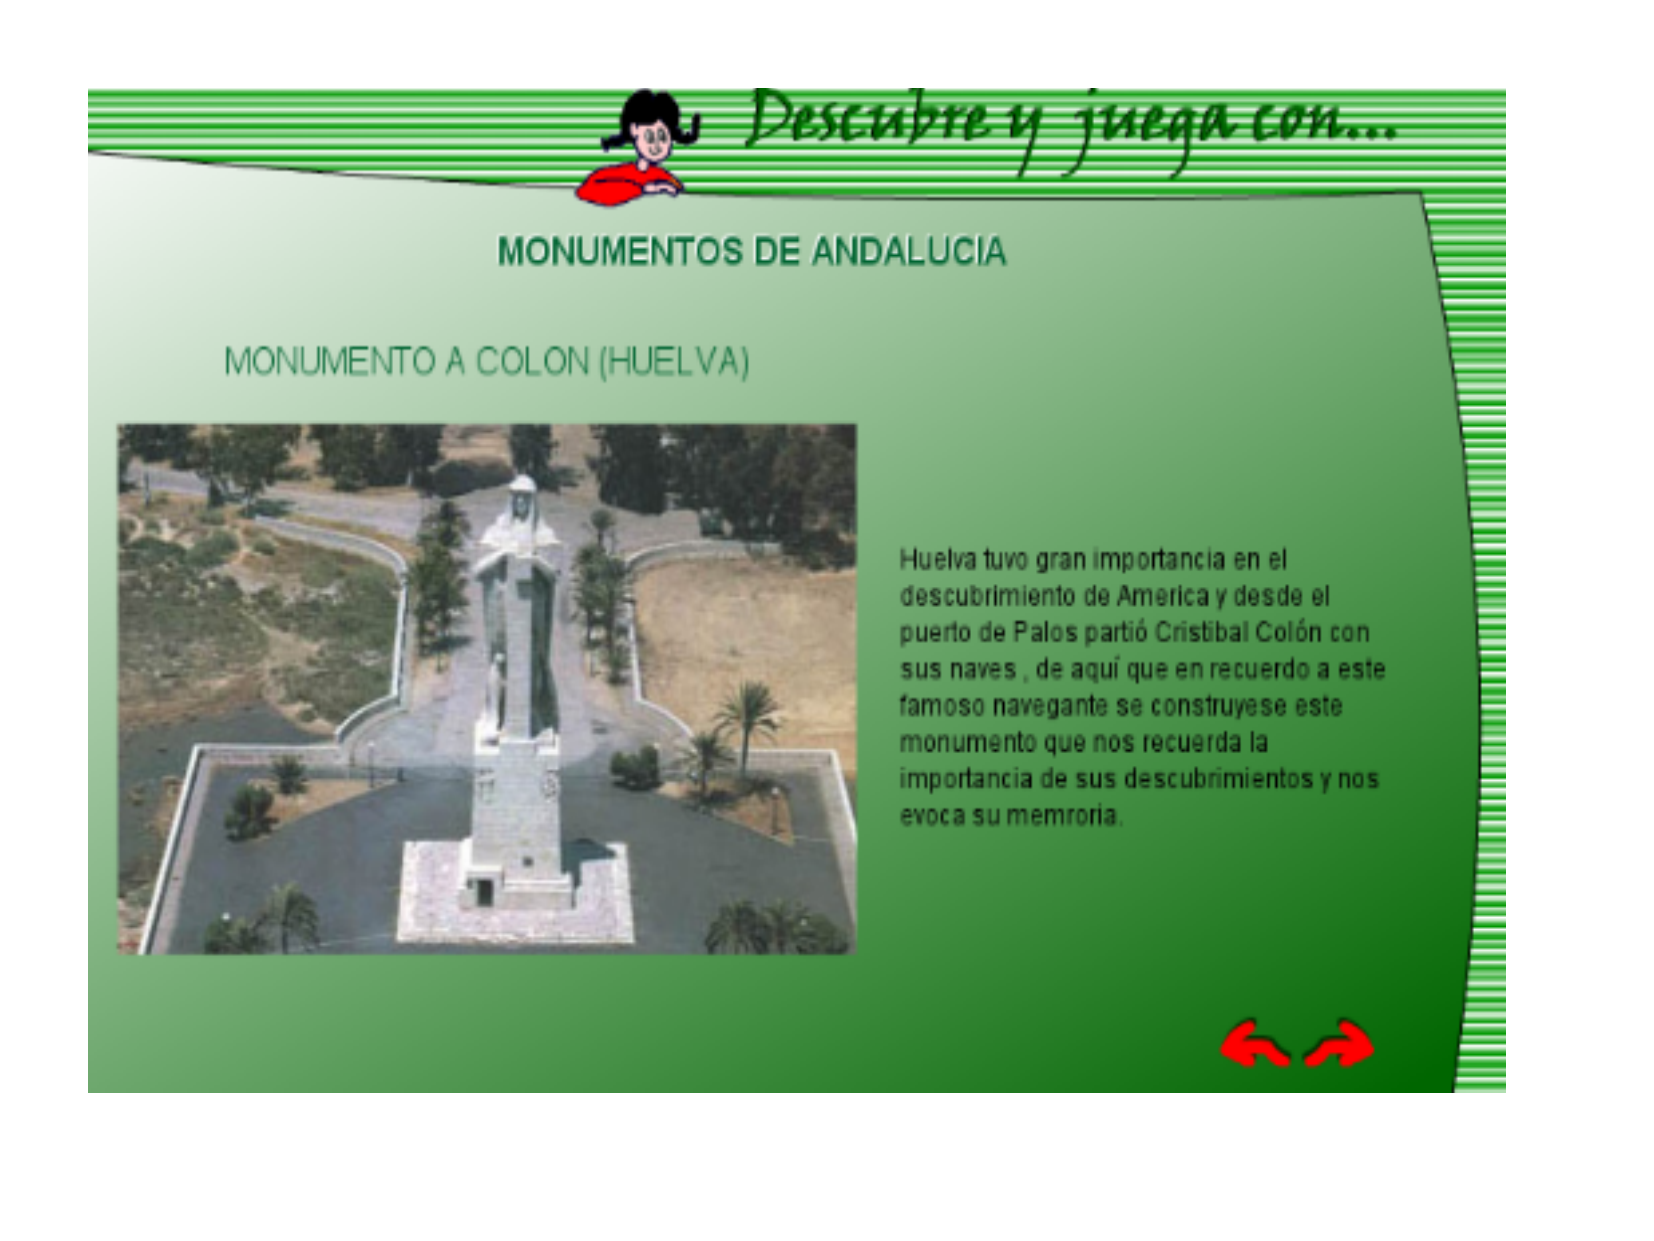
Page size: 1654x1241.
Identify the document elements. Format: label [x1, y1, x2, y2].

picture [88, 88, 1506, 1093]
